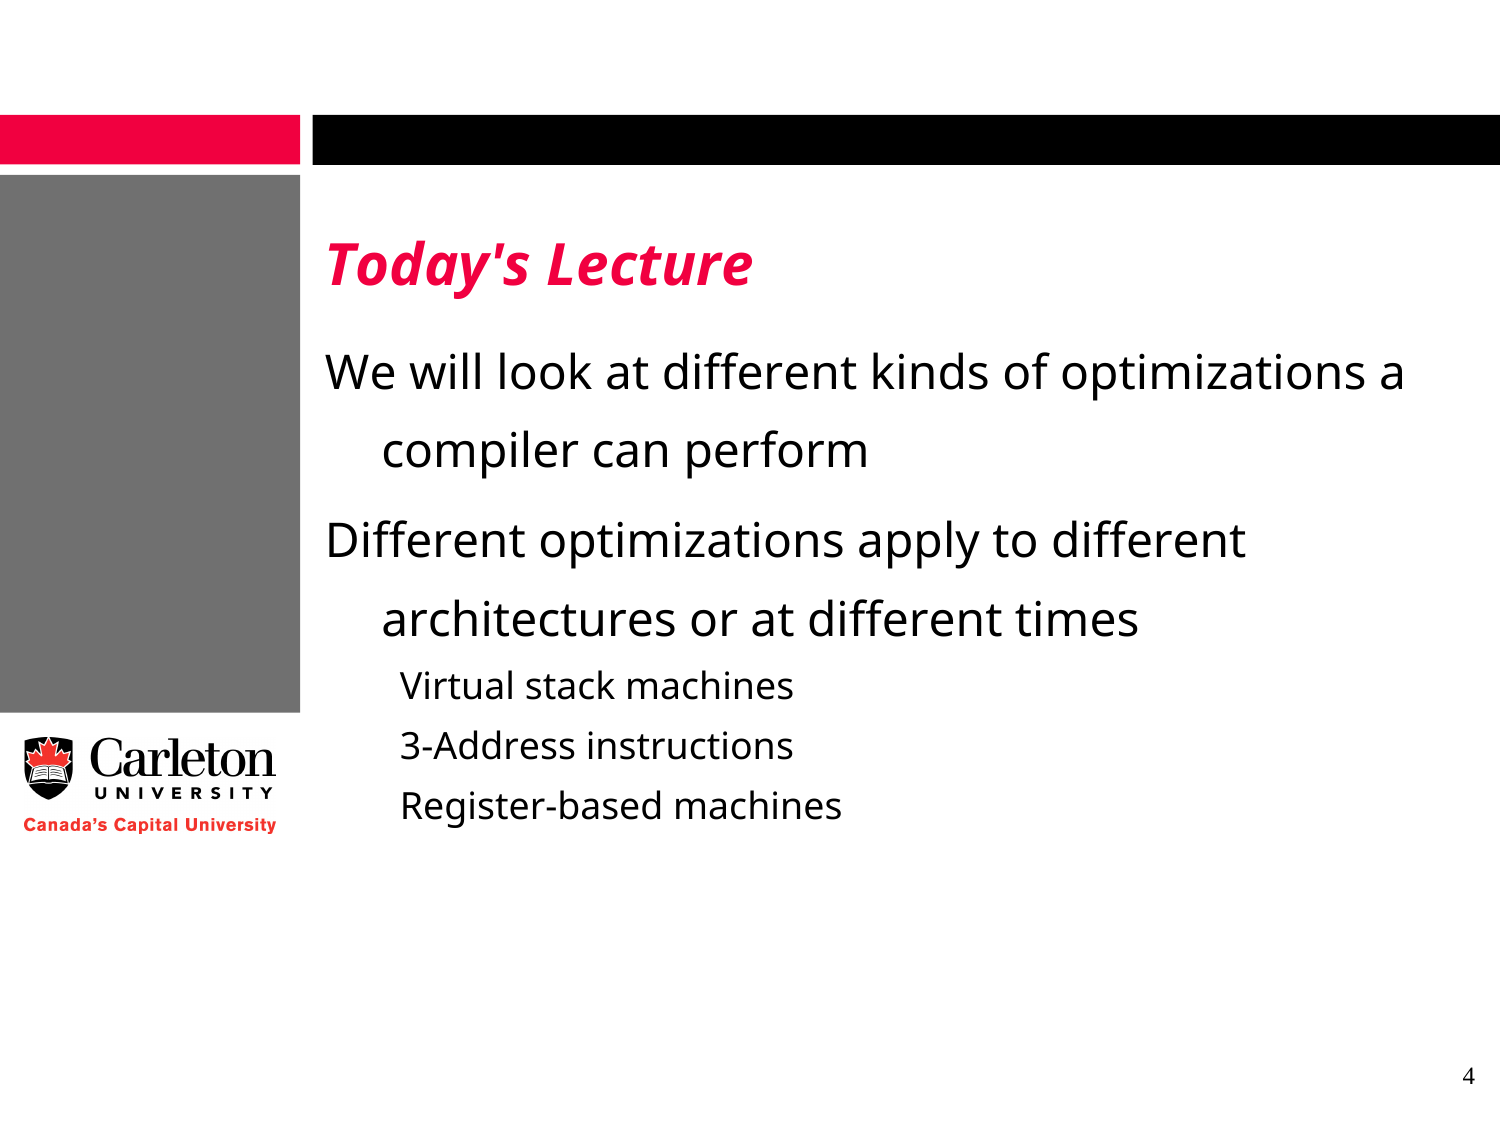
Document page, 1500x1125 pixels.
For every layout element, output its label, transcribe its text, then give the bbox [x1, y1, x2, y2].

picture [24, 737, 276, 834]
list We will look at different kinds of optimizations a compiler can perform Different optimizations apply to different architectures or at different times Virtual stack machines 3-Address instructions Register-based machines [324, 324, 1450, 1036]
title Today's Lecture [324, 194, 1450, 324]
